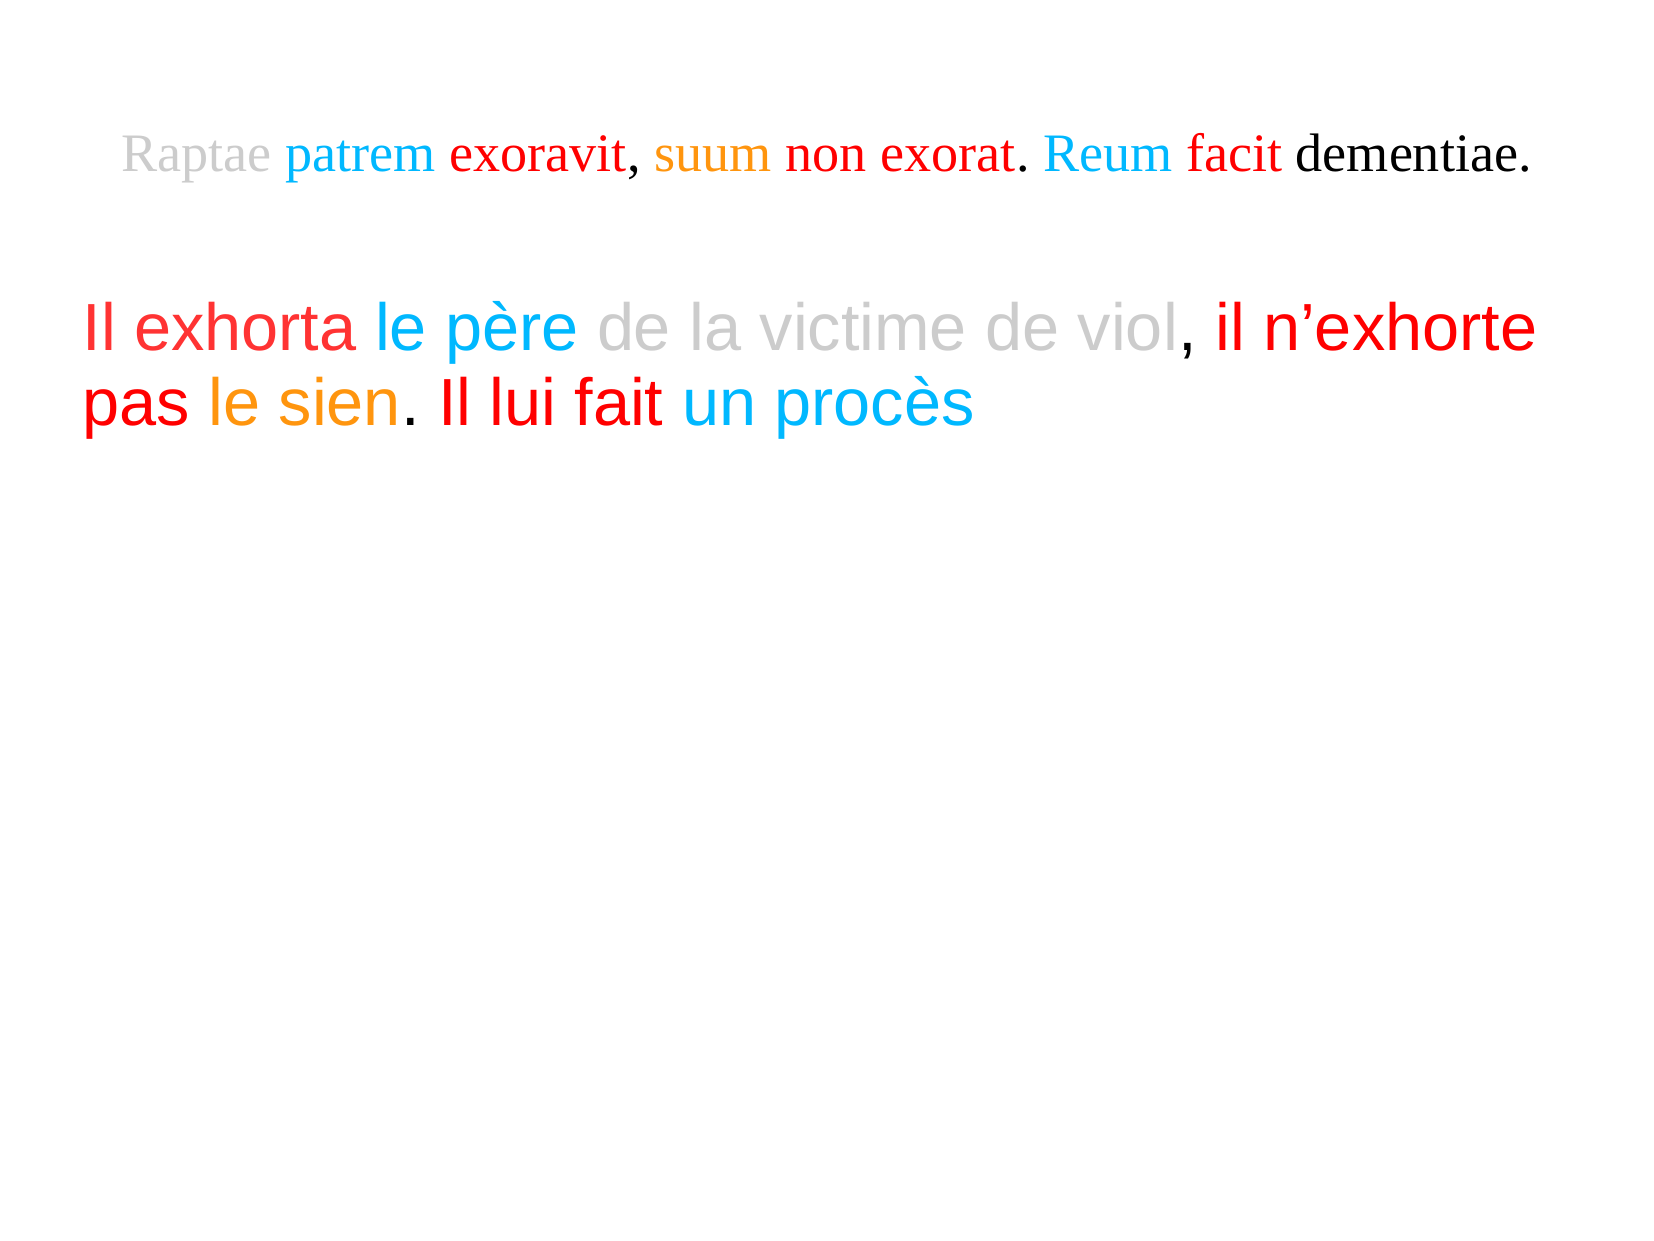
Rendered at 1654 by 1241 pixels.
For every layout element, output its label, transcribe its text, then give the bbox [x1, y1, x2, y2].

title Raptae patrem exoravit, suum non exorat. Reum facit dementiae. [82, 49, 1571, 257]
list Il exhorta le père de la victime de viol, il n’exhorte pas le sien. Il lui fait un procès [82, 290, 1571, 1010]
